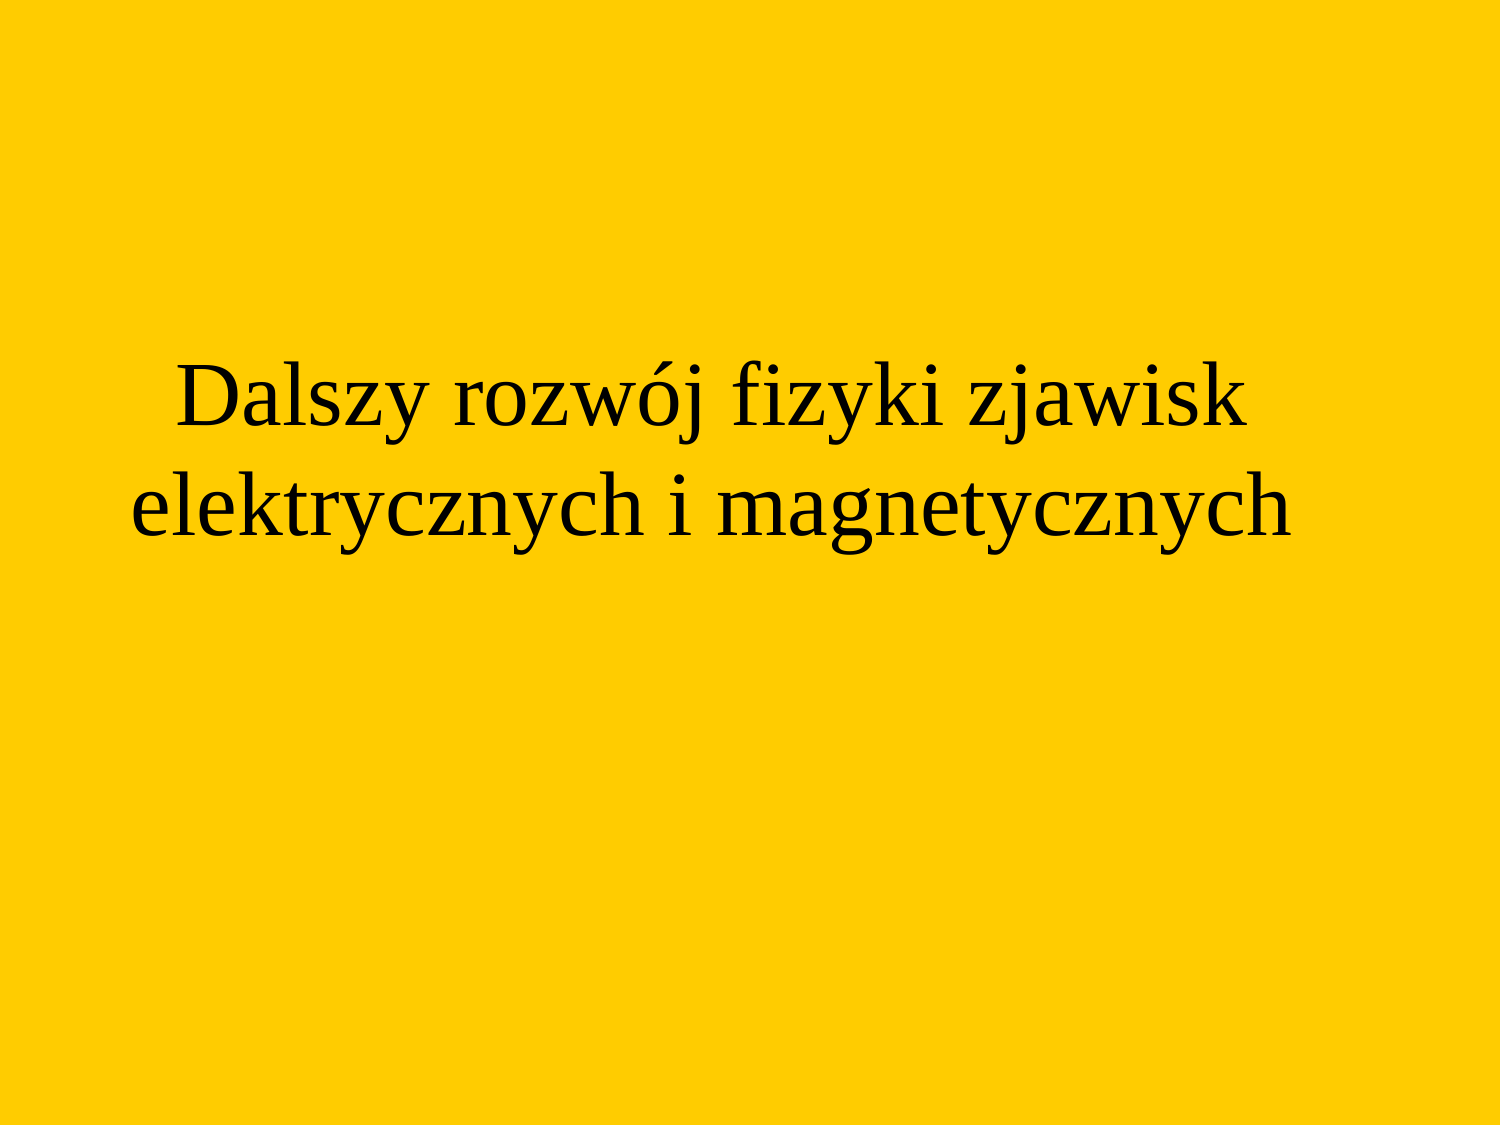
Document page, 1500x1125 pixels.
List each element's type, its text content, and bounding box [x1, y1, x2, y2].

title Dalszy rozwój fizyki zjawisk elektrycznych i magnetycznych [75, 326, 1351, 562]
